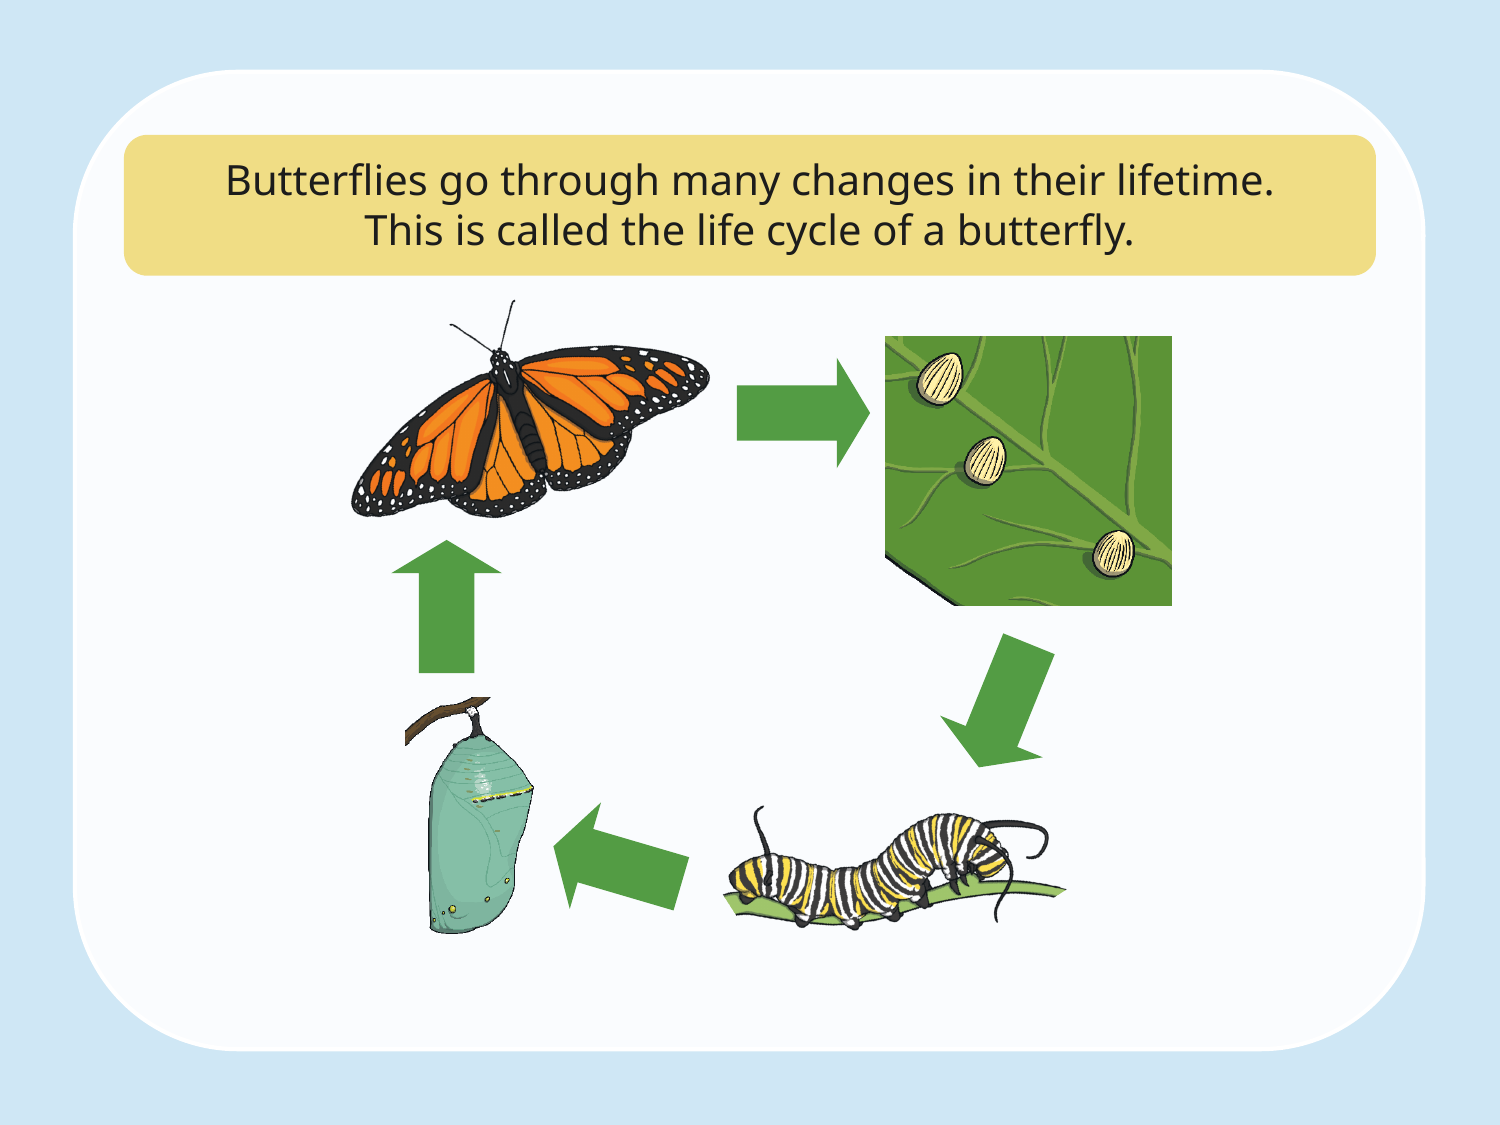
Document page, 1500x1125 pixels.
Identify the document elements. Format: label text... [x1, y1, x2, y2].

picture [303, 276, 731, 566]
picture [405, 697, 534, 934]
picture [885, 336, 1172, 606]
text_box [553, 802, 690, 911]
text_box [131, 134, 1369, 141]
text_box [391, 539, 503, 674]
text_box [940, 633, 1055, 768]
text_box [128, 266, 1372, 276]
text_box Butterflies go through many changes in their lifetime. This is called the life cycle of a butterfly. [123, 141, 1376, 266]
picture [693, 683, 1079, 1047]
text_box [736, 357, 871, 469]
